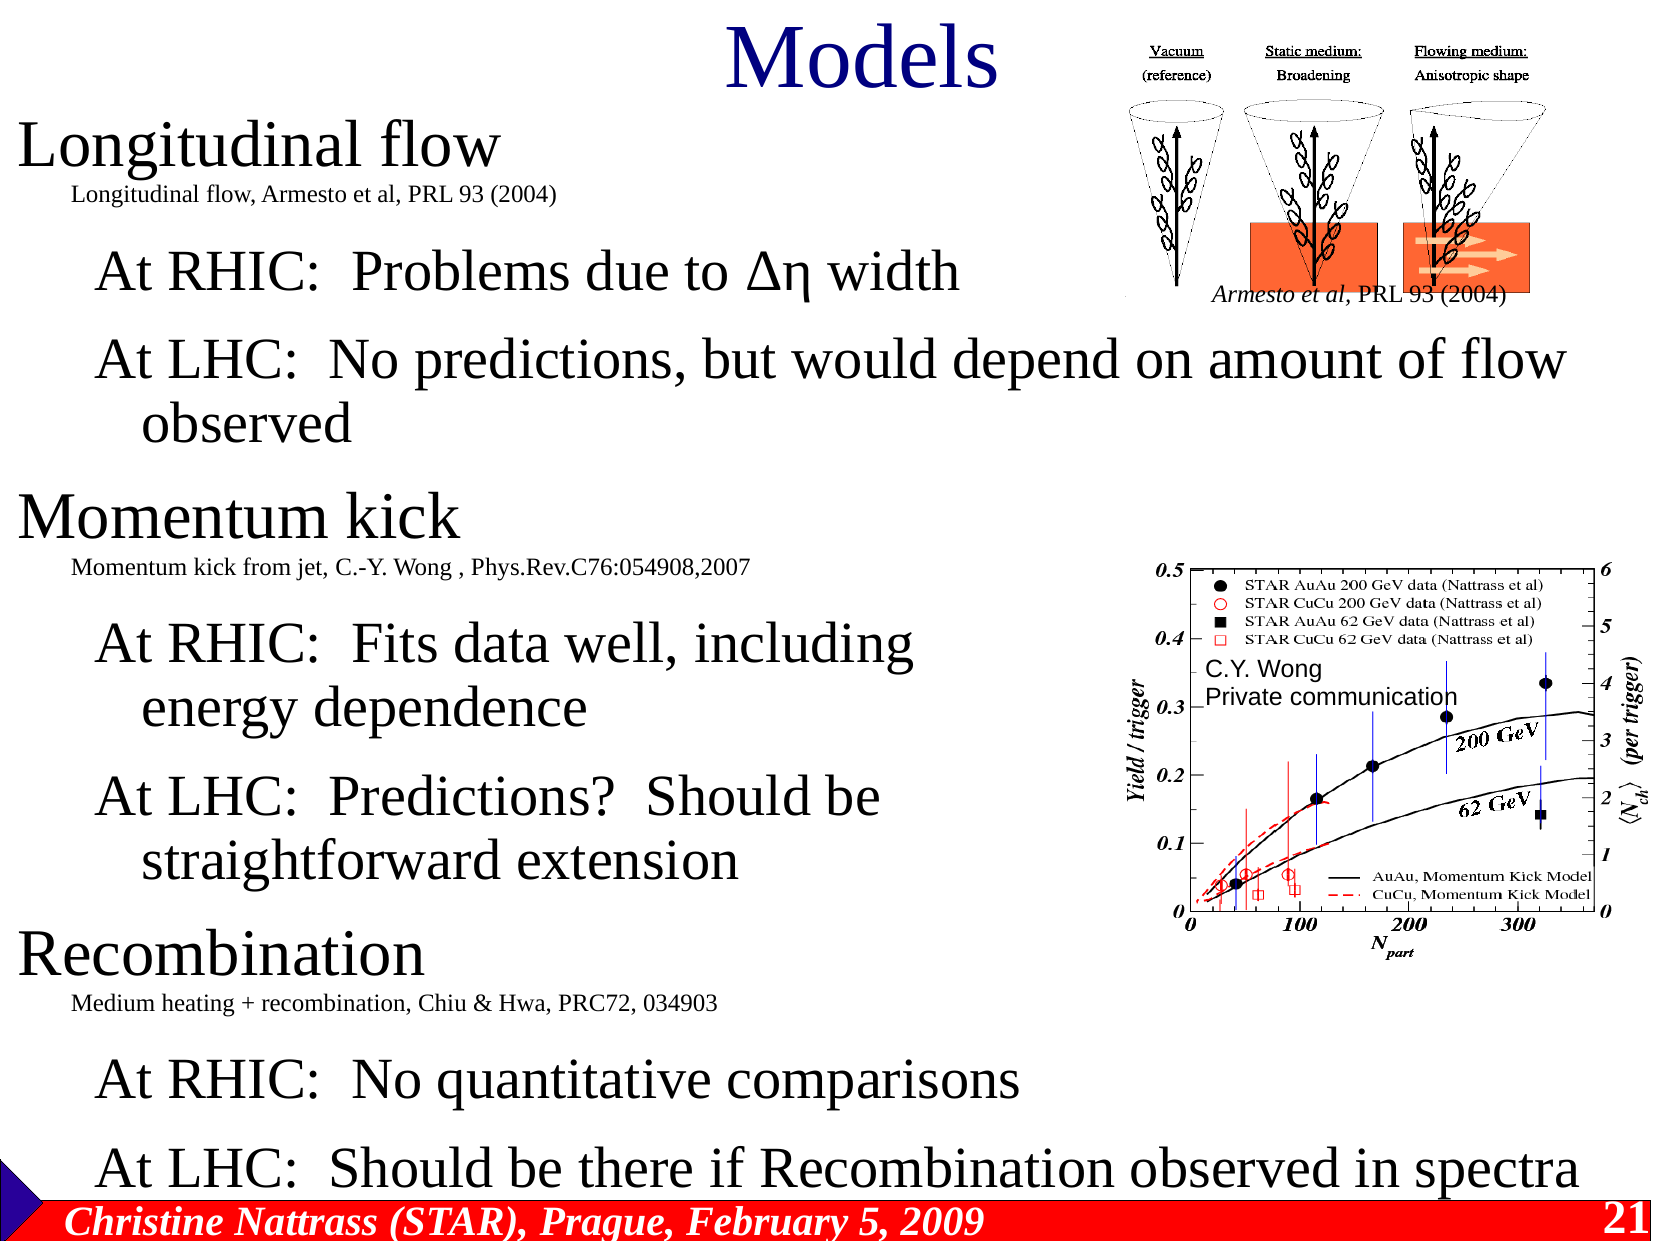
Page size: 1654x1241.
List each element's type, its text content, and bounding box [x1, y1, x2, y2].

text_box Armesto et al, PRL 93 (2004) [1151, 270, 1575, 317]
picture [1125, 560, 1651, 961]
title Models [675, 0, 1051, 106]
picture [1125, 41, 1549, 297]
text_box C.Y. Wong Private communication [1190, 647, 1491, 719]
list Longitudinal flow Longitudinal flow, Armesto et al, PRL 93 (2004) At RHIC: Problems due to Δη width At LHC: No predictions, but would depend on amount of flow observed Momentum kick Momentum kick from jet, C.-Y. Wong , Phys.Rev.C76:054908,2007 At RHIC: Fits data well, including energy dependence At LHC: Predictions? Should be straightforward extension Recombination Medium heating + recombination, Chiu & Hwa, PRC72, 034903 At RHIC: No quantitative comparisons At LHC: Should be there if Recombination observed in spectra [0, 106, 1654, 1200]
text_box 21 [1552, 1183, 1654, 1241]
